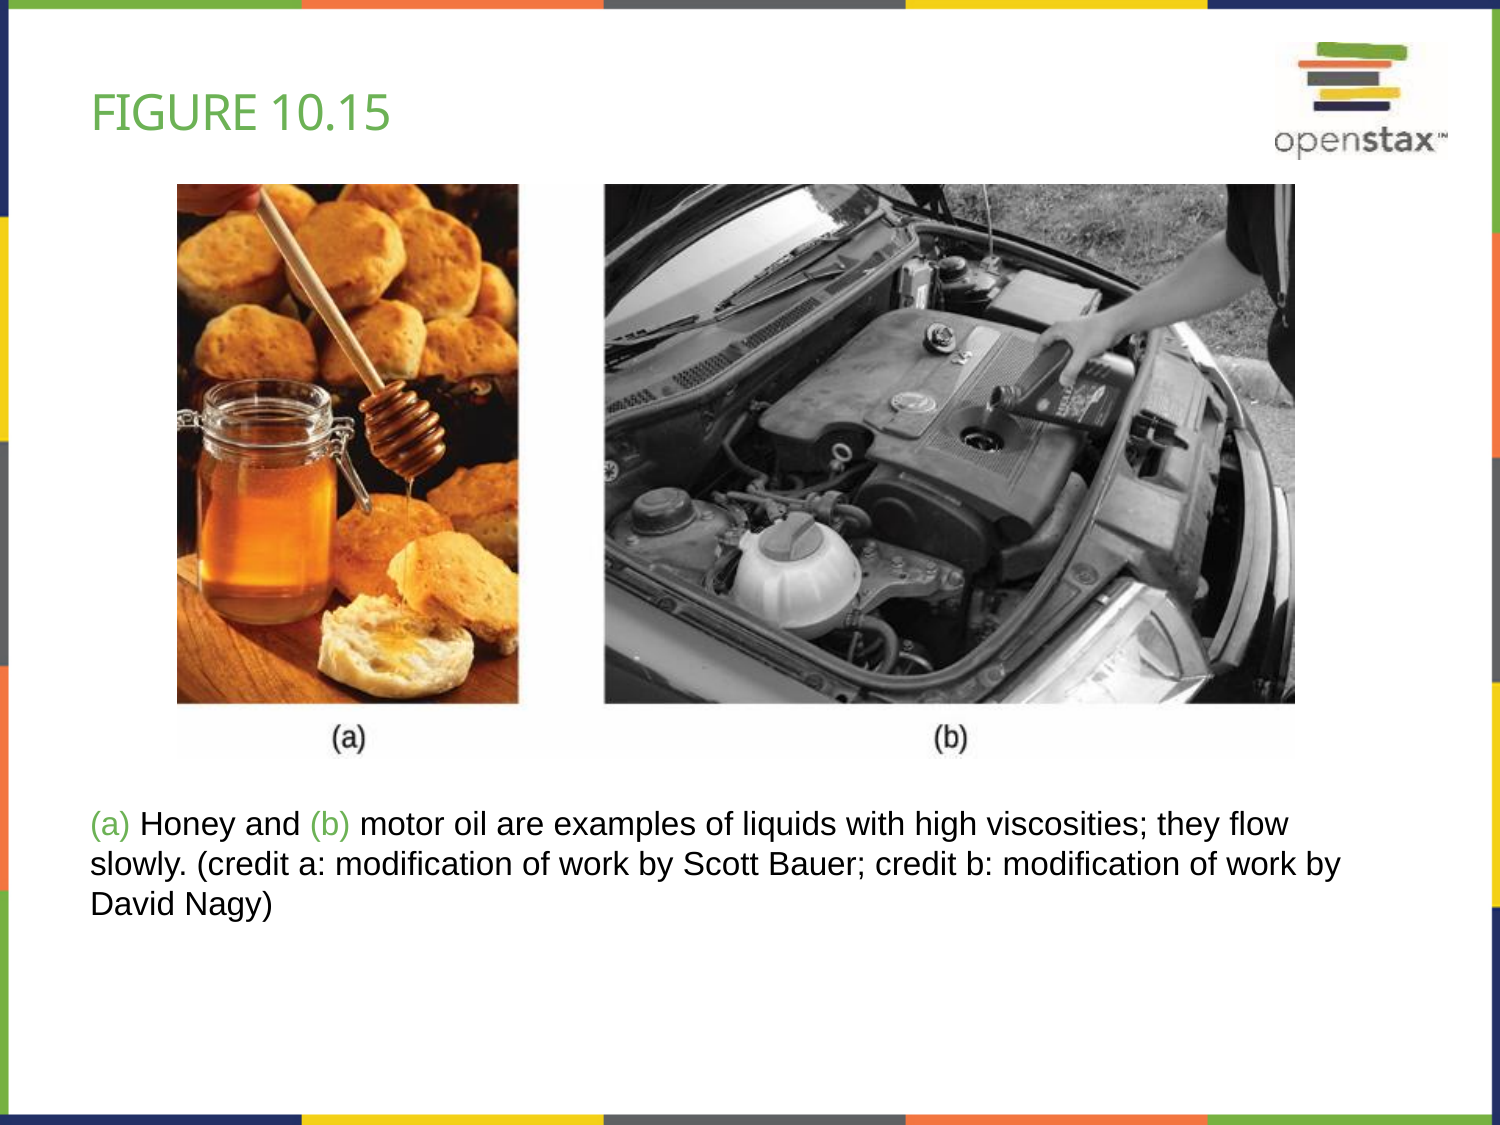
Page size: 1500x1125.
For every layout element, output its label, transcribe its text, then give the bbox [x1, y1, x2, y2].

picture [0, 0, 1500, 1125]
title Figure 10.15 [75, 39, 1398, 148]
list (a) Honey and (b) motor oil are examples of liquids with high viscosities; they flow slowly. (credit a: modification of work by Scott Bauer; credit b: modification of work by David Nagy) [75, 794, 1398, 986]
